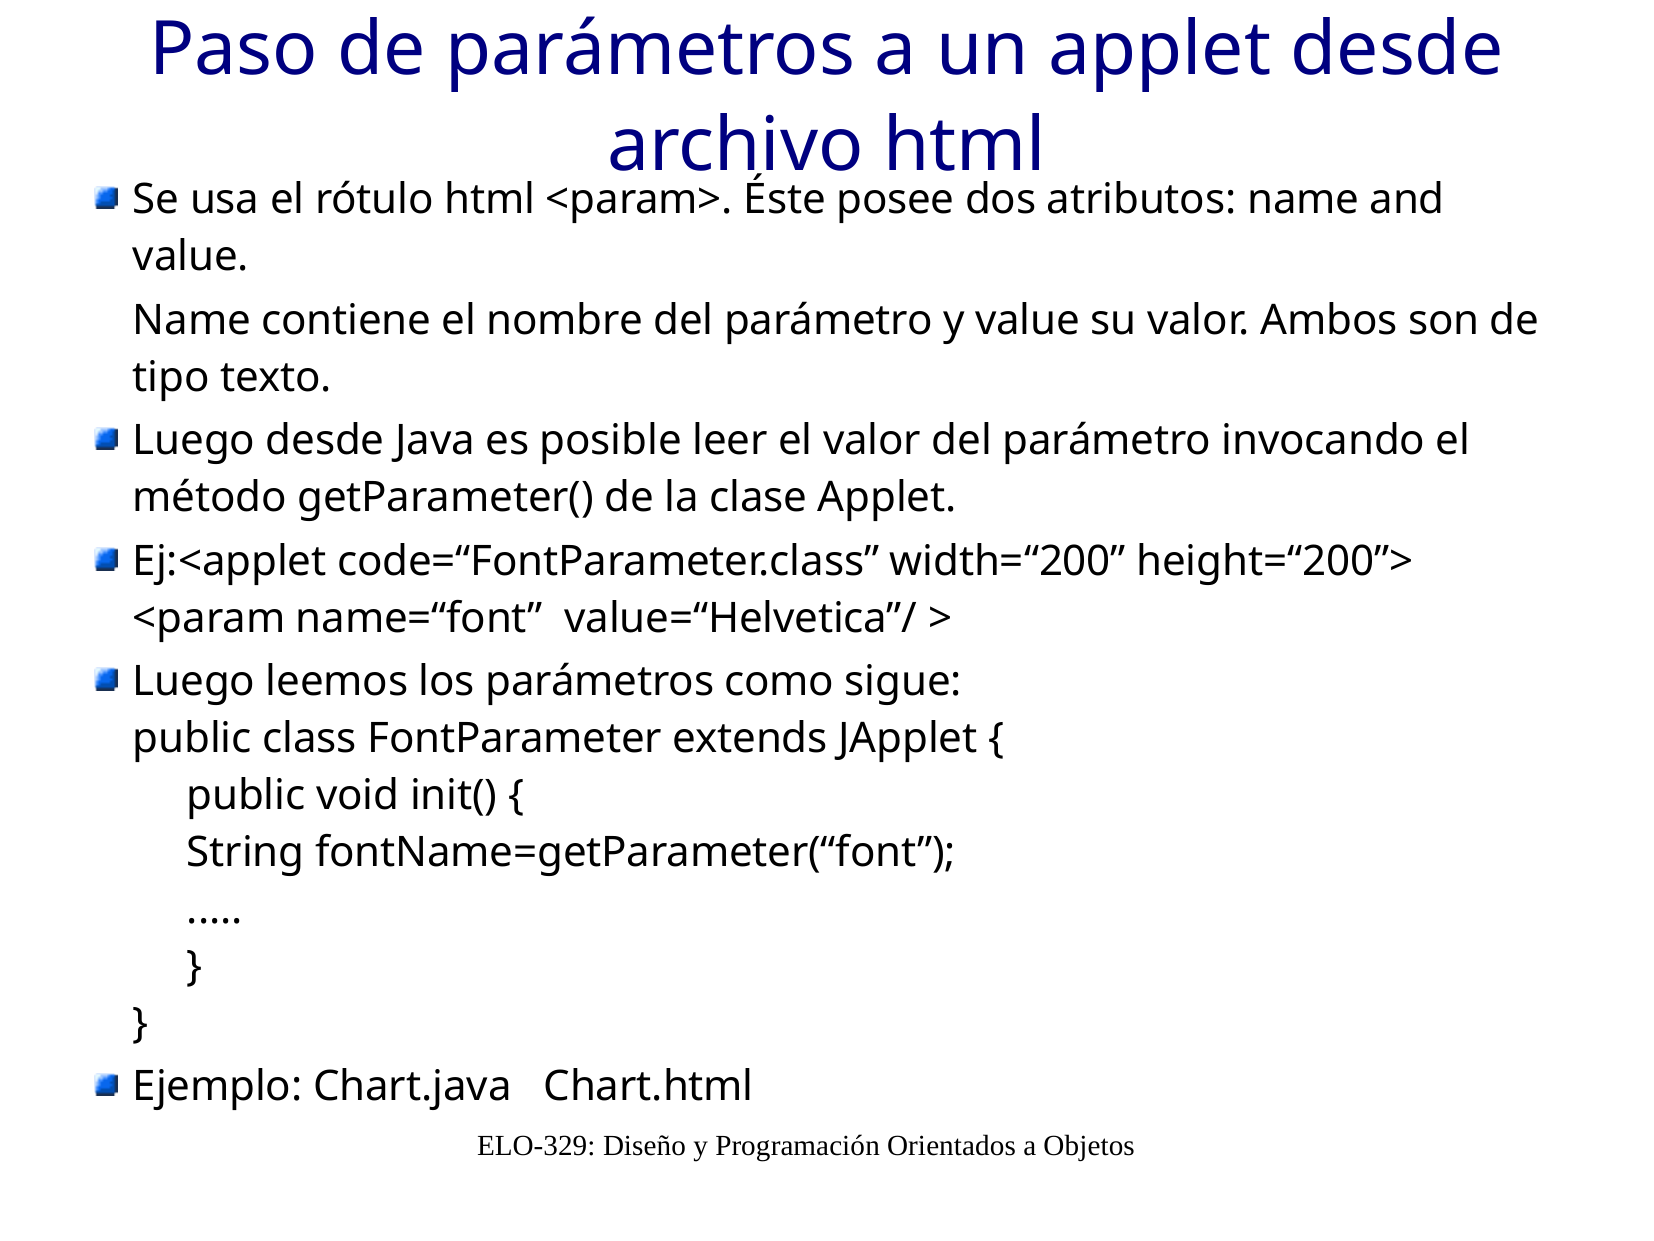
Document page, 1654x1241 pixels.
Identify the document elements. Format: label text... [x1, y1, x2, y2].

title Paso de parámetros a un applet desde archivo html [82, 14, 1571, 169]
list Se usa el rótulo html <param>. Éste posee dos atributos: name and value. Name contiene el nombre del parámetro y value su valor. Ambos son de tipo texto. Luego desde Java es posible leer el valor del parámetro invocando el método getParameter() de la clase Applet. Ej:<applet code=“FontParameter.class” width=“200” height=“200”> <param name=“font” value=“Helvetica”/ > Luego leemos los parámetros como sigue: public class FontParameter extends JApplet { public void init() { String fontName=getParameter(“font”); ..... } } Ejemplo: Chart.java Chart.html [81, 169, 1571, 1124]
